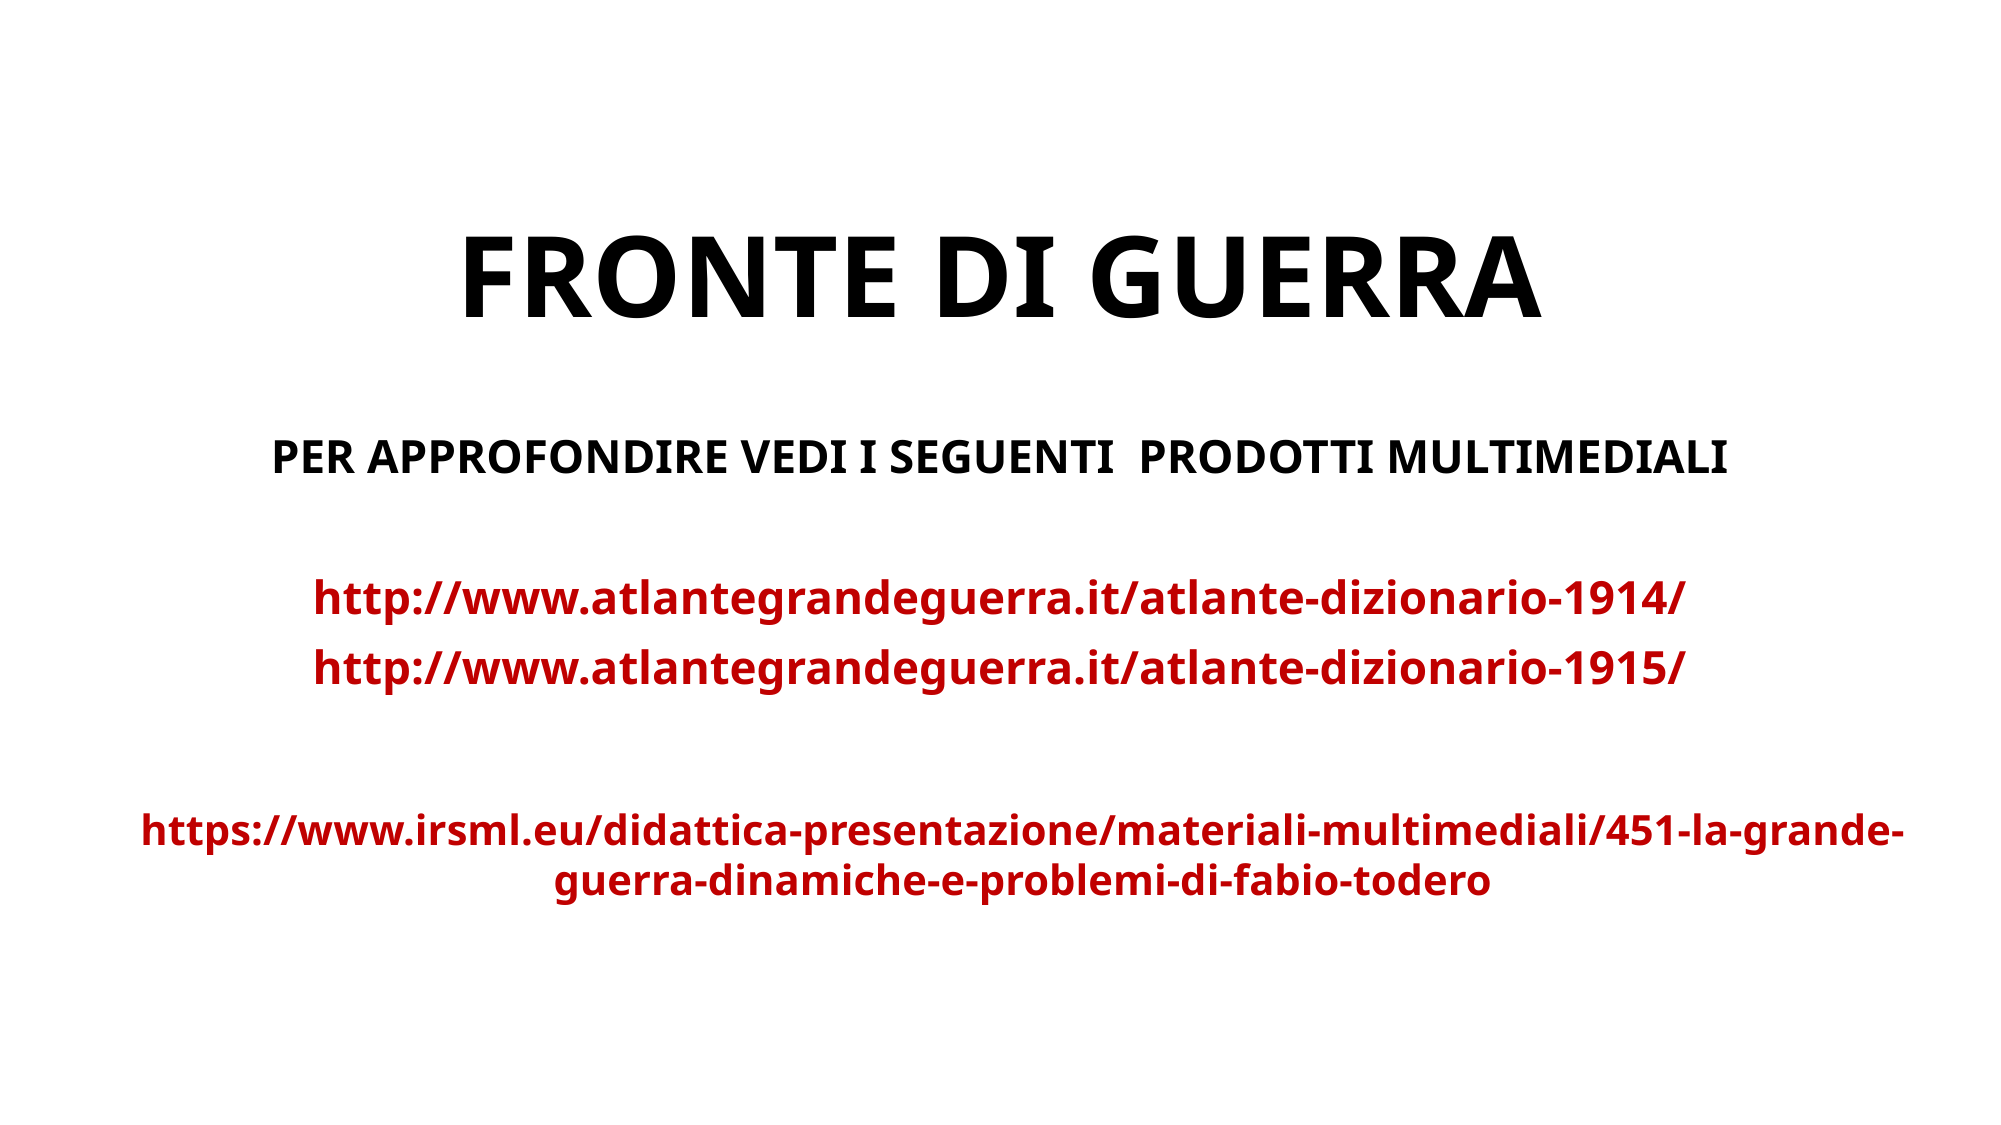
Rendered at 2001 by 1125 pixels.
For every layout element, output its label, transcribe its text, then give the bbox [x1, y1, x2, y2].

text_box https://www.irsml.eu/didattica-presentazione/materiali-multimediali/451-la-grande-guerra-dinamiche-e-problemi-di-fabio-todero [71, 796, 1975, 913]
subtitle PER APPROFONDIRE VEDI I SEGUENTI PRODOTTI MULTIMEDIALI http://www.atlantegrandeguerra.it/atlante-dizionario-1914/ http://www.atlantegrandeguerra.it/atlante-dizionario-1915/ [249, 426, 1750, 776]
title FRONTE DI GUERRA [249, 184, 1750, 350]
